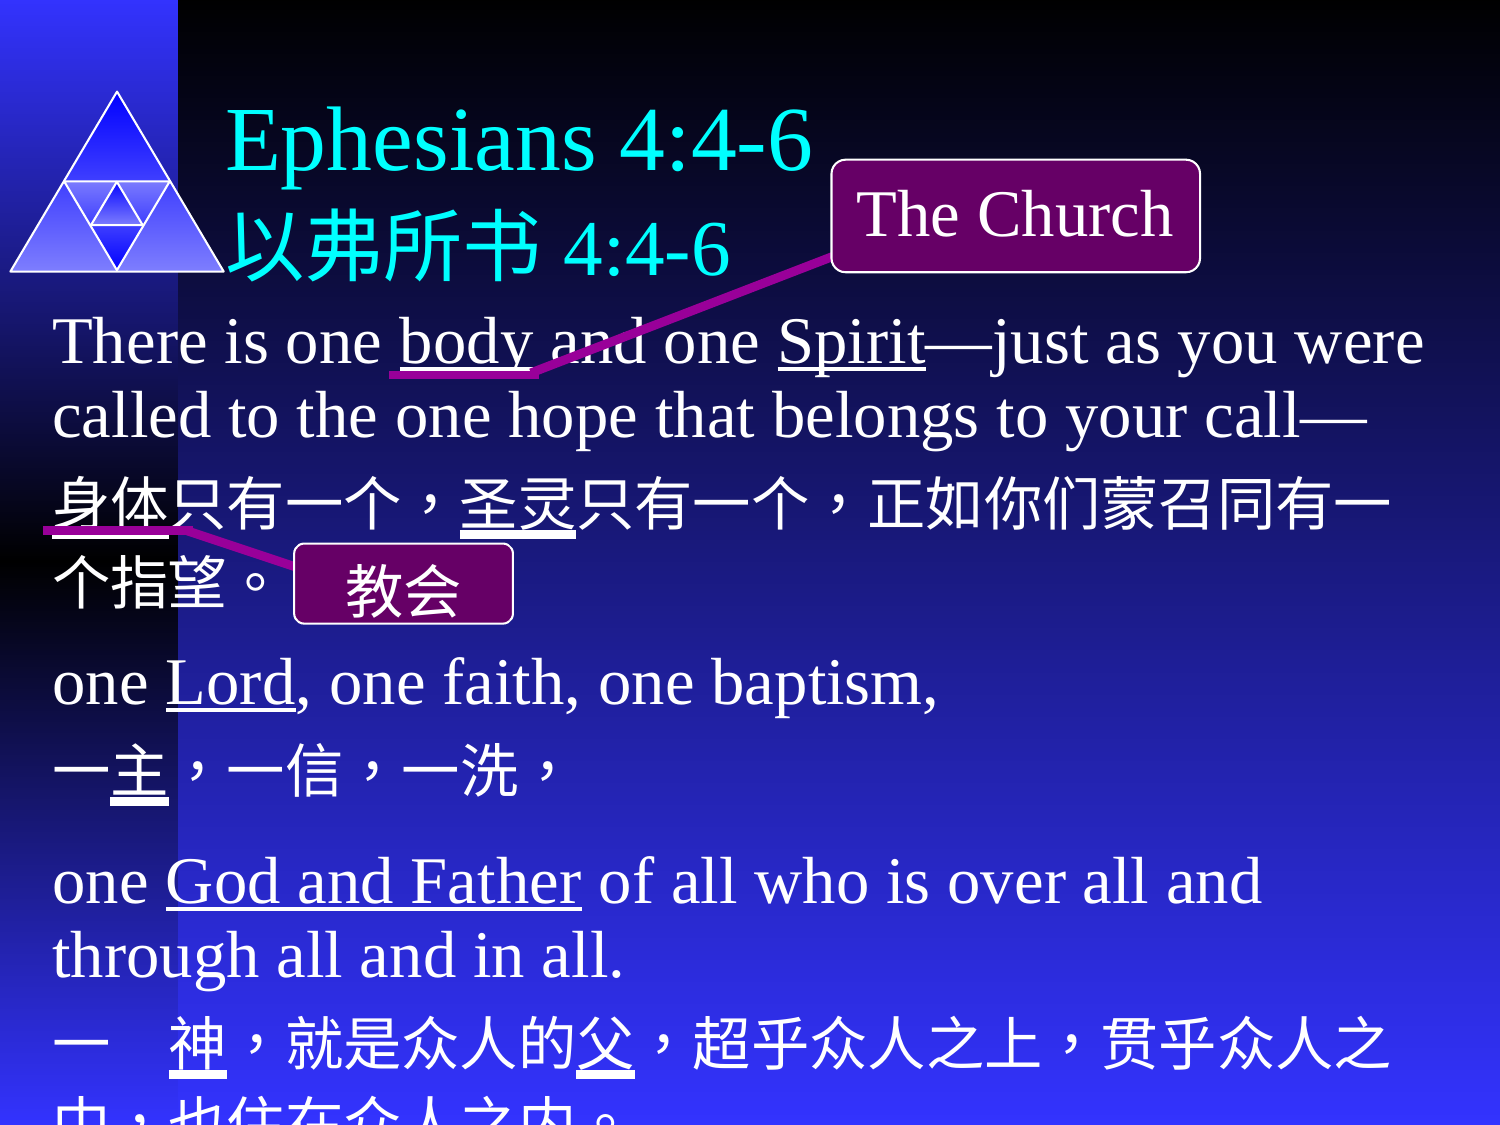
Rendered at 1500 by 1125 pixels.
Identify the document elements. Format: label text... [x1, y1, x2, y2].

text_box There is one body and one Spirit—just as you were called to the one hope that belongs to your call— 身体只有一个，圣灵只有一个，正如你们蒙召同有一个指望。 one Lord, one faith, one baptism, 一主，一信，一洗， one God and Father of all who is over all and through all and in all. 一 神，就是众人的父，超乎众人之上，贯乎众人之中，也住在众人之内。 [37, 296, 1463, 1125]
text_box 教会 [297, 546, 510, 621]
title Ephesians 4:4-6 以弗所书4:4-6 [225, 95, 1463, 292]
text_box The Church [837, 164, 1195, 268]
text_box [831, 159, 1201, 273]
text_box [294, 543, 513, 624]
